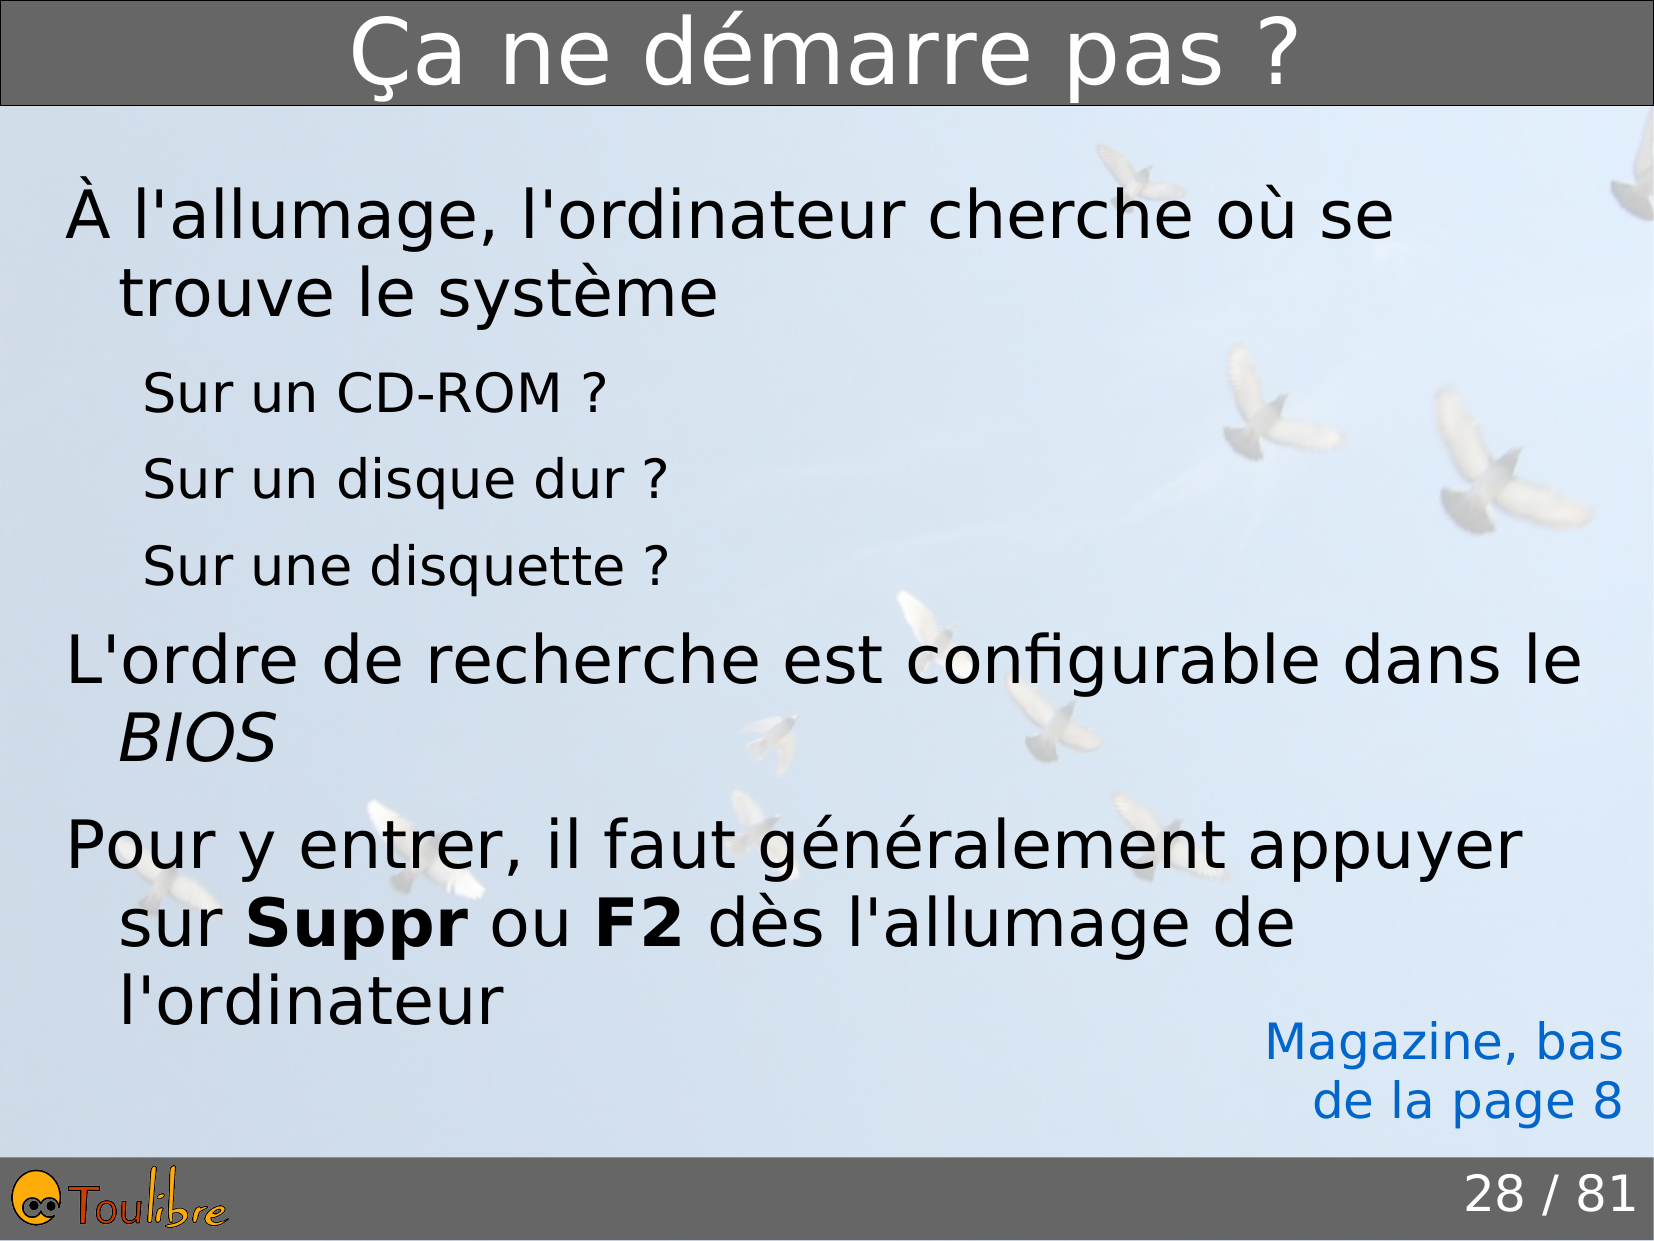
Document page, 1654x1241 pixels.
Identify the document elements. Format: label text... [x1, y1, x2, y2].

title Ça ne démarre pas ? [0, 0, 1654, 107]
picture [11, 1165, 229, 1228]
list À l'allumage, l'ordinateur cherche où se trouve le système Sur un CD-ROM ? Sur un disque dur ? Sur une disquette ? L'ordre de recherche est configurable dans le BIOS Pour y entrer, il faut généralement appuyer sur Suppr ou F2 dès l'allumage de l'ordinateur [47, 176, 1609, 1087]
text_box Magazine, bas de la page 8 [1235, 1006, 1640, 1138]
